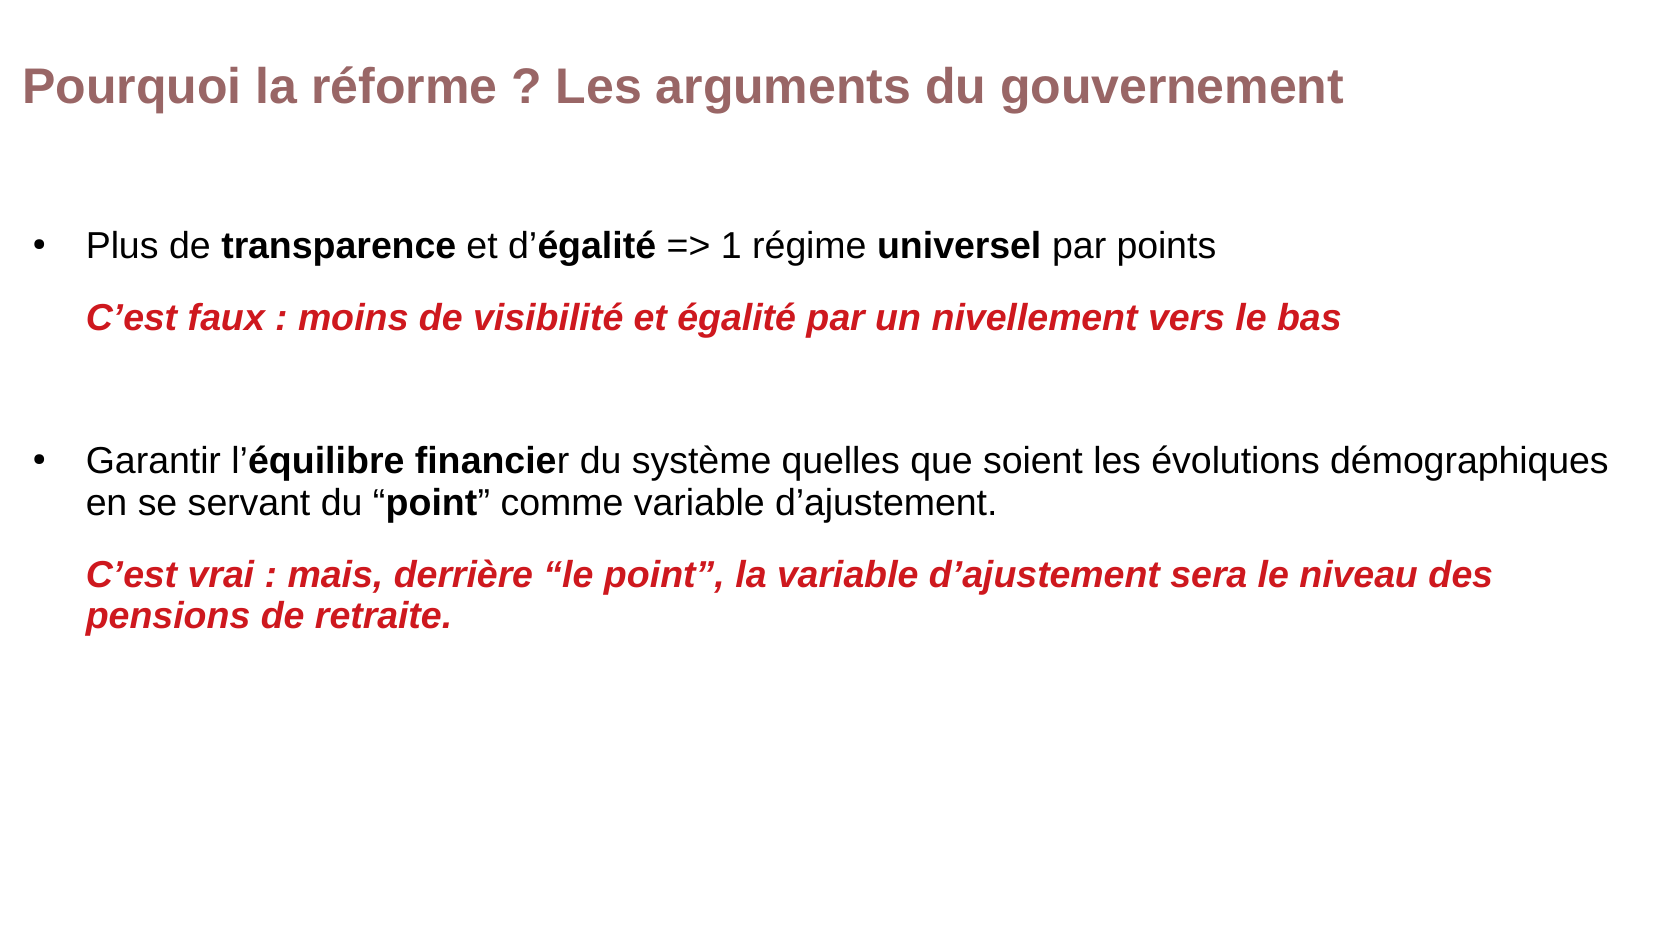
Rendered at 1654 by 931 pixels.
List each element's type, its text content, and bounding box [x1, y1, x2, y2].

title Pourquoi la réforme ? Les arguments du gouvernement [22, 30, 1426, 143]
list Plus de transparence et d’égalité => 1 régime universel par points C’est faux : moins de visibilité et égalité par un nivellement vers le bas Garantir l’équilibre financier du système quelles que soient les évolutions démographiques en se servant du “point” comme variable d’ajustement. C’est vrai : mais, derrière “le point”, la variable d’ajustement sera le niveau des pensions de retraite. [15, 225, 1636, 765]
